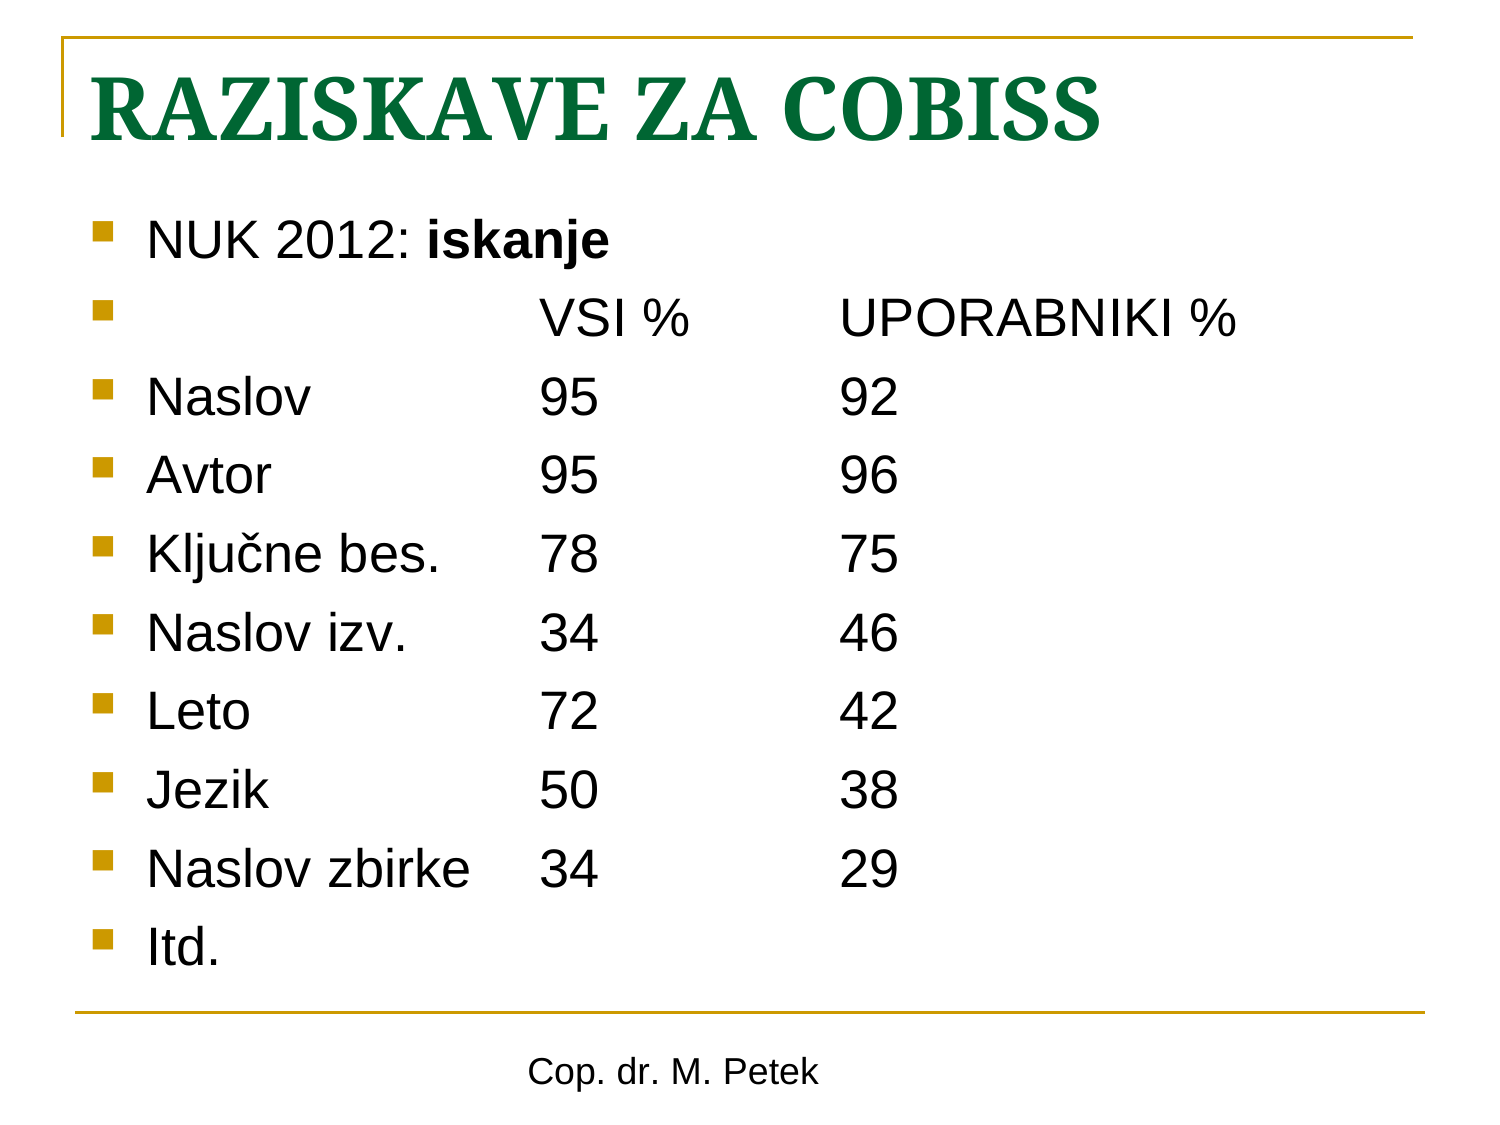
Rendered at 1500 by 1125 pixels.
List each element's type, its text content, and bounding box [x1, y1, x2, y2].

title RAZISKAVE ZA COBISS [75, 45, 1426, 196]
list NUK 2012: iskanje VSI % UPORABNIKI % Naslov 95 92 Avtor 95 96 Ključne bes. 78 75 Naslov izv. 34 46 Leto 72 42 Jezik 50 38 Naslov zbirke 34 29 Itd. [75, 196, 1426, 1062]
